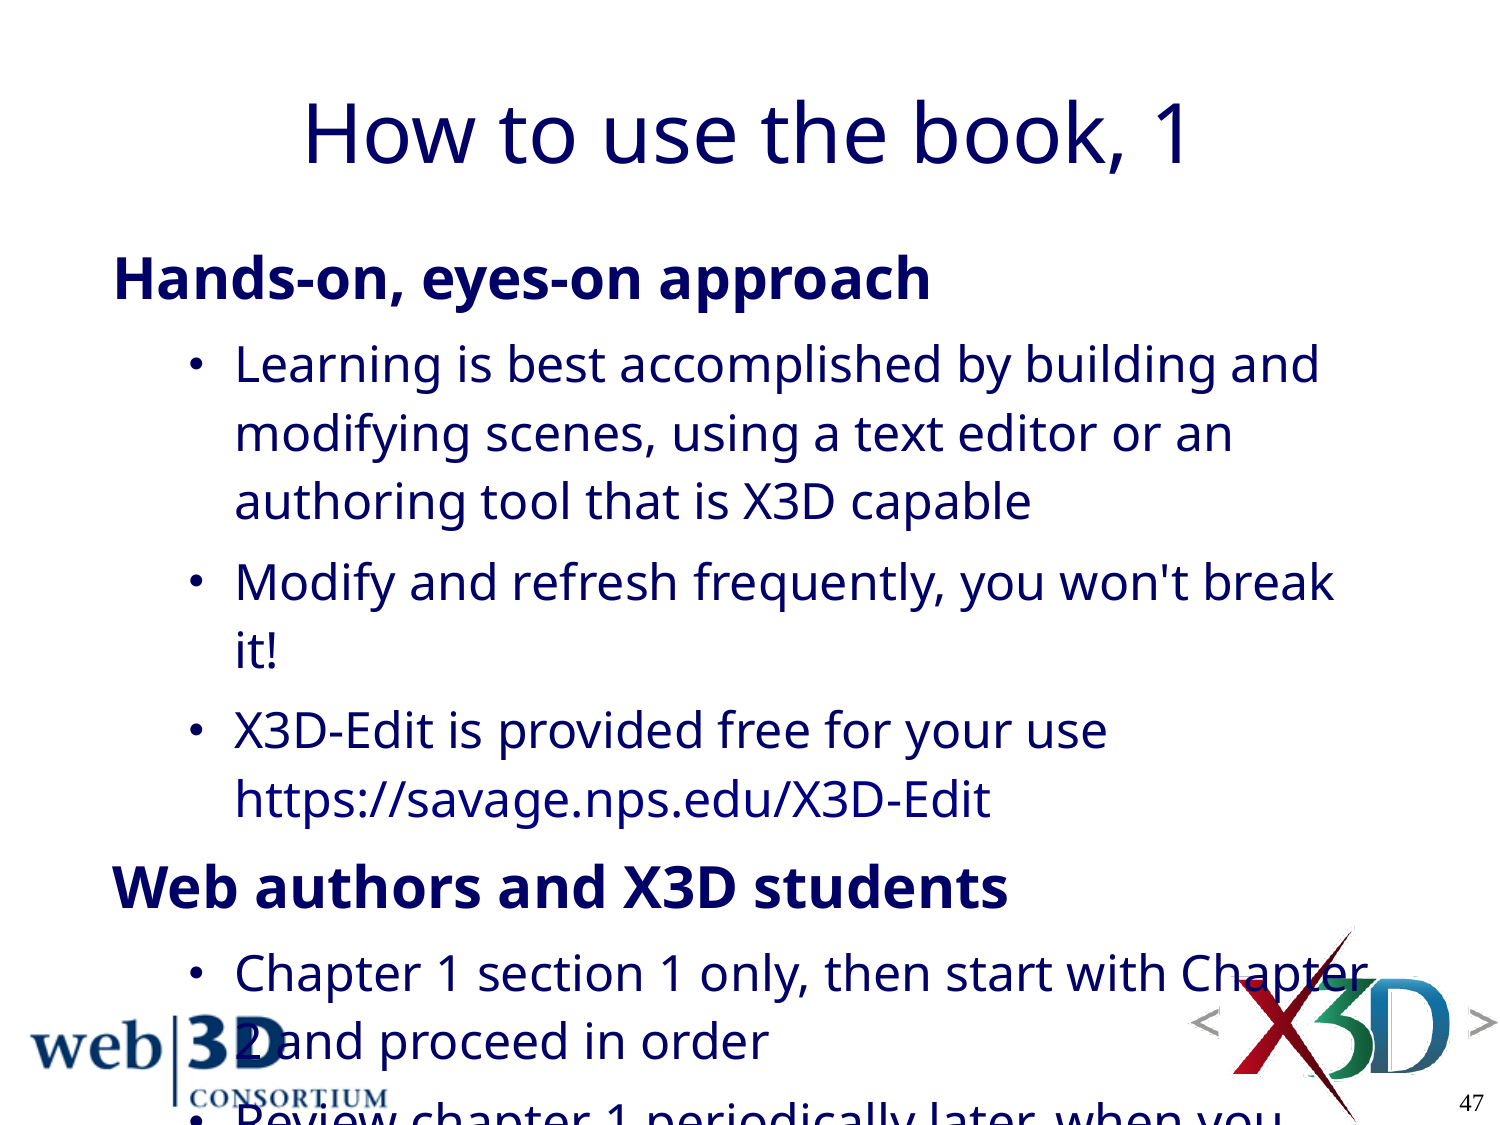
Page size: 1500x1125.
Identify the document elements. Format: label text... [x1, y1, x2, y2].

picture [243, 1108, 257, 1118]
picture [12, 998, 413, 1118]
title How to use the book, 1 [112, 37, 1388, 226]
picture [1230, 1116, 1246, 1125]
list Hands-on, eyes-on approach Learning is best accomplished by building and modifying scenes, using a text editor or an authoring tool that is X3D capable Modify and refresh frequently, you won't break it! X3D-Edit is provided free for your use https://savage.nps.edu/X3D-Edit Web authors and X3D students Chapter 1 section 1 only, then start with Chapter 2 and proceed in order Review chapter 1 periodically later, when you want [112, 237, 1388, 998]
picture [1187, 926, 1500, 1125]
